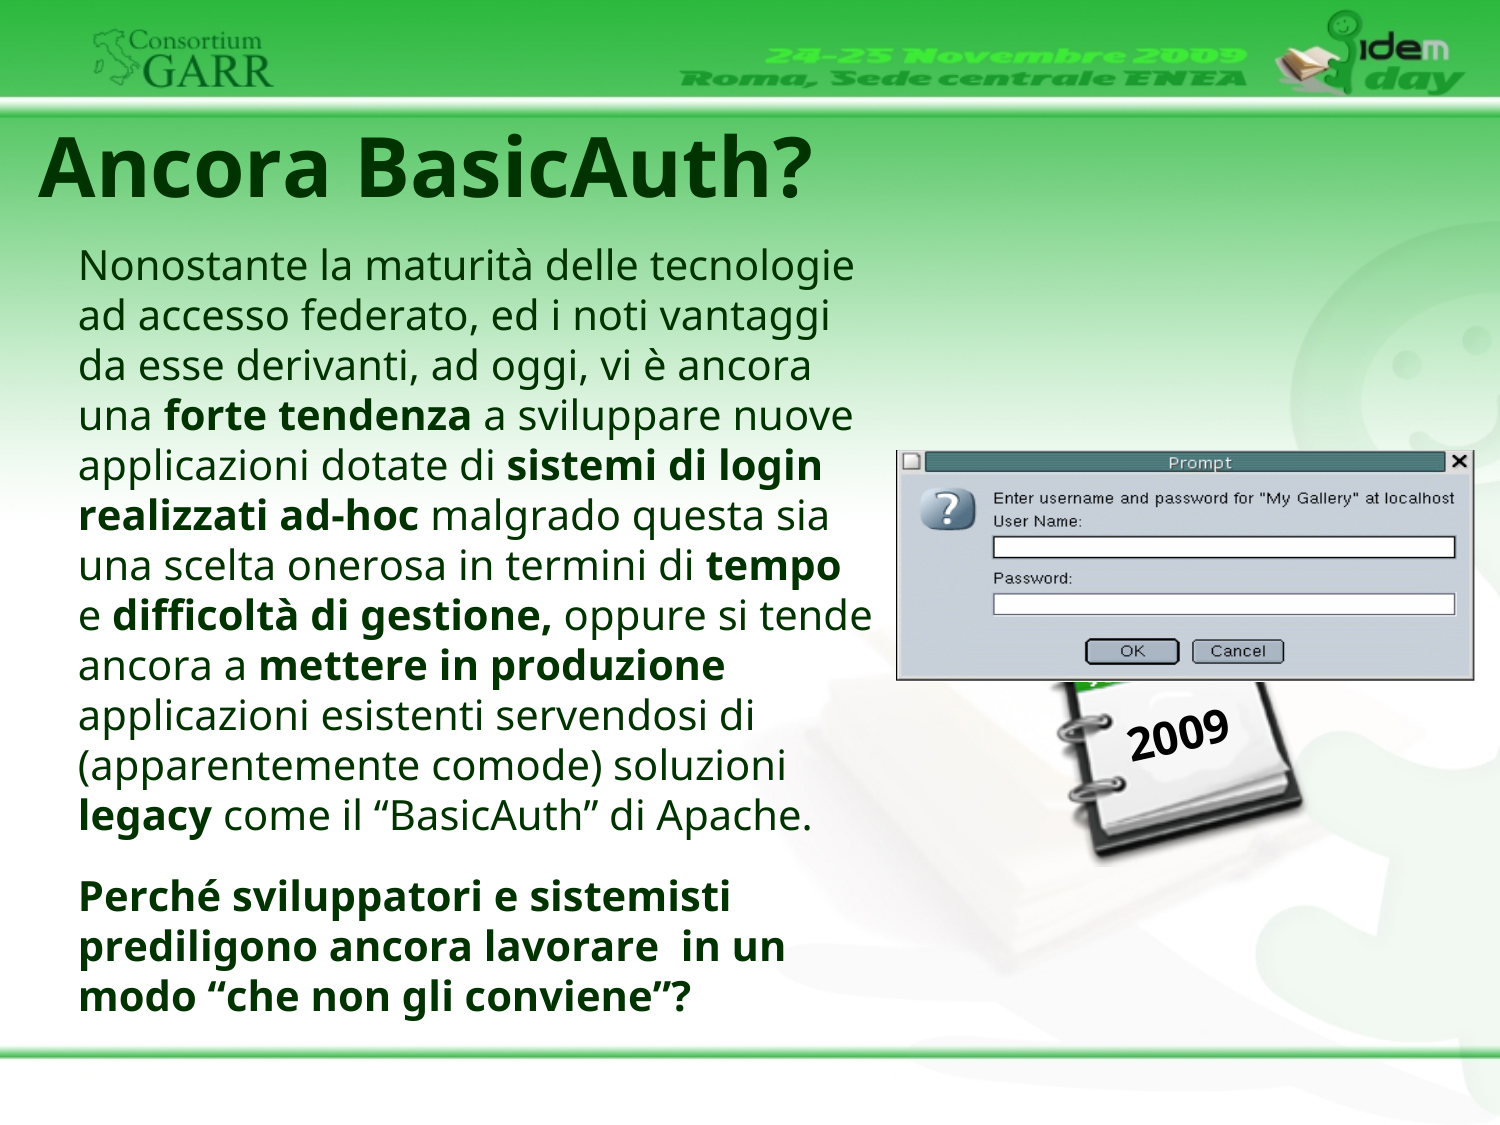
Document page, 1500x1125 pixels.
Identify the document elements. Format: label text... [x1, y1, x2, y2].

title Ancora BasicAuth? [23, 59, 1420, 269]
picture [0, 0, 1500, 1125]
list Nonostante la maturità delle tecnologie ad accesso federato, ed i noti vantaggi da esse derivanti, ad oggi, vi è ancora una forte tendenza a sviluppare nuove applicazioni dotate di sistemi di login realizzati ad-hoc malgrado questa sia una scelta onerosa in termini di tempo e difficoltà di gestione, oppure si tende ancora a mettere in produzione applicazioni esistenti servendosi di (apparentemente comode) soluzioni legacy come il “BasicAuth” di Apache. Perché sviluppatori e sistemisti prediligono ancora lavorare in un modo “che non gli conviene”? [63, 230, 889, 1125]
text_box 2009 [1105, 626, 1500, 820]
